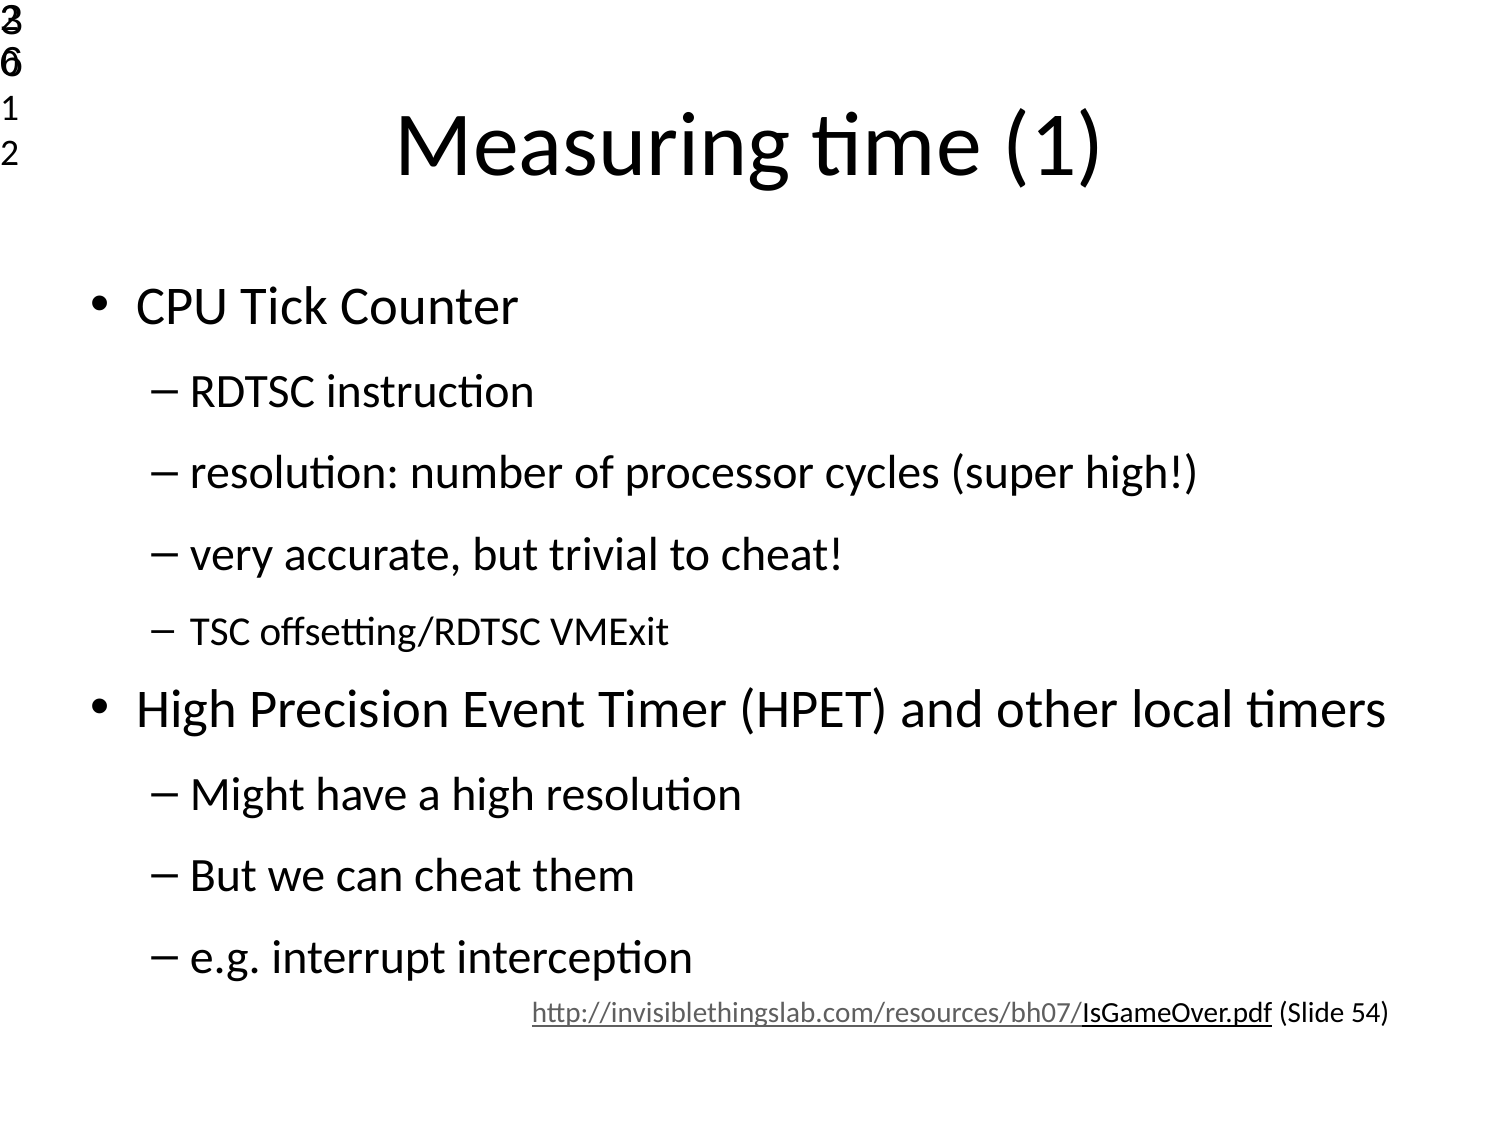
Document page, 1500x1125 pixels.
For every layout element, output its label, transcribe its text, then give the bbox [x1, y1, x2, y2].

title Measuring time (1) [75, 45, 1425, 233]
text_box http://invisiblethingslab.com/resources/bh07/IsGameOver.pdf (Slide 54) [517, 1005, 1405, 1036]
list CPU Tick Counter RDTSC instruction resolution: number of processor cycles (super high!) very accurate, but trivial to cheat! TSC offsetting/RDTSC VMExit High Precision Event Timer (HPET) and other local timers Might have a high resolution But we can cheat them e.g. interrupt interception [75, 262, 1425, 1005]
